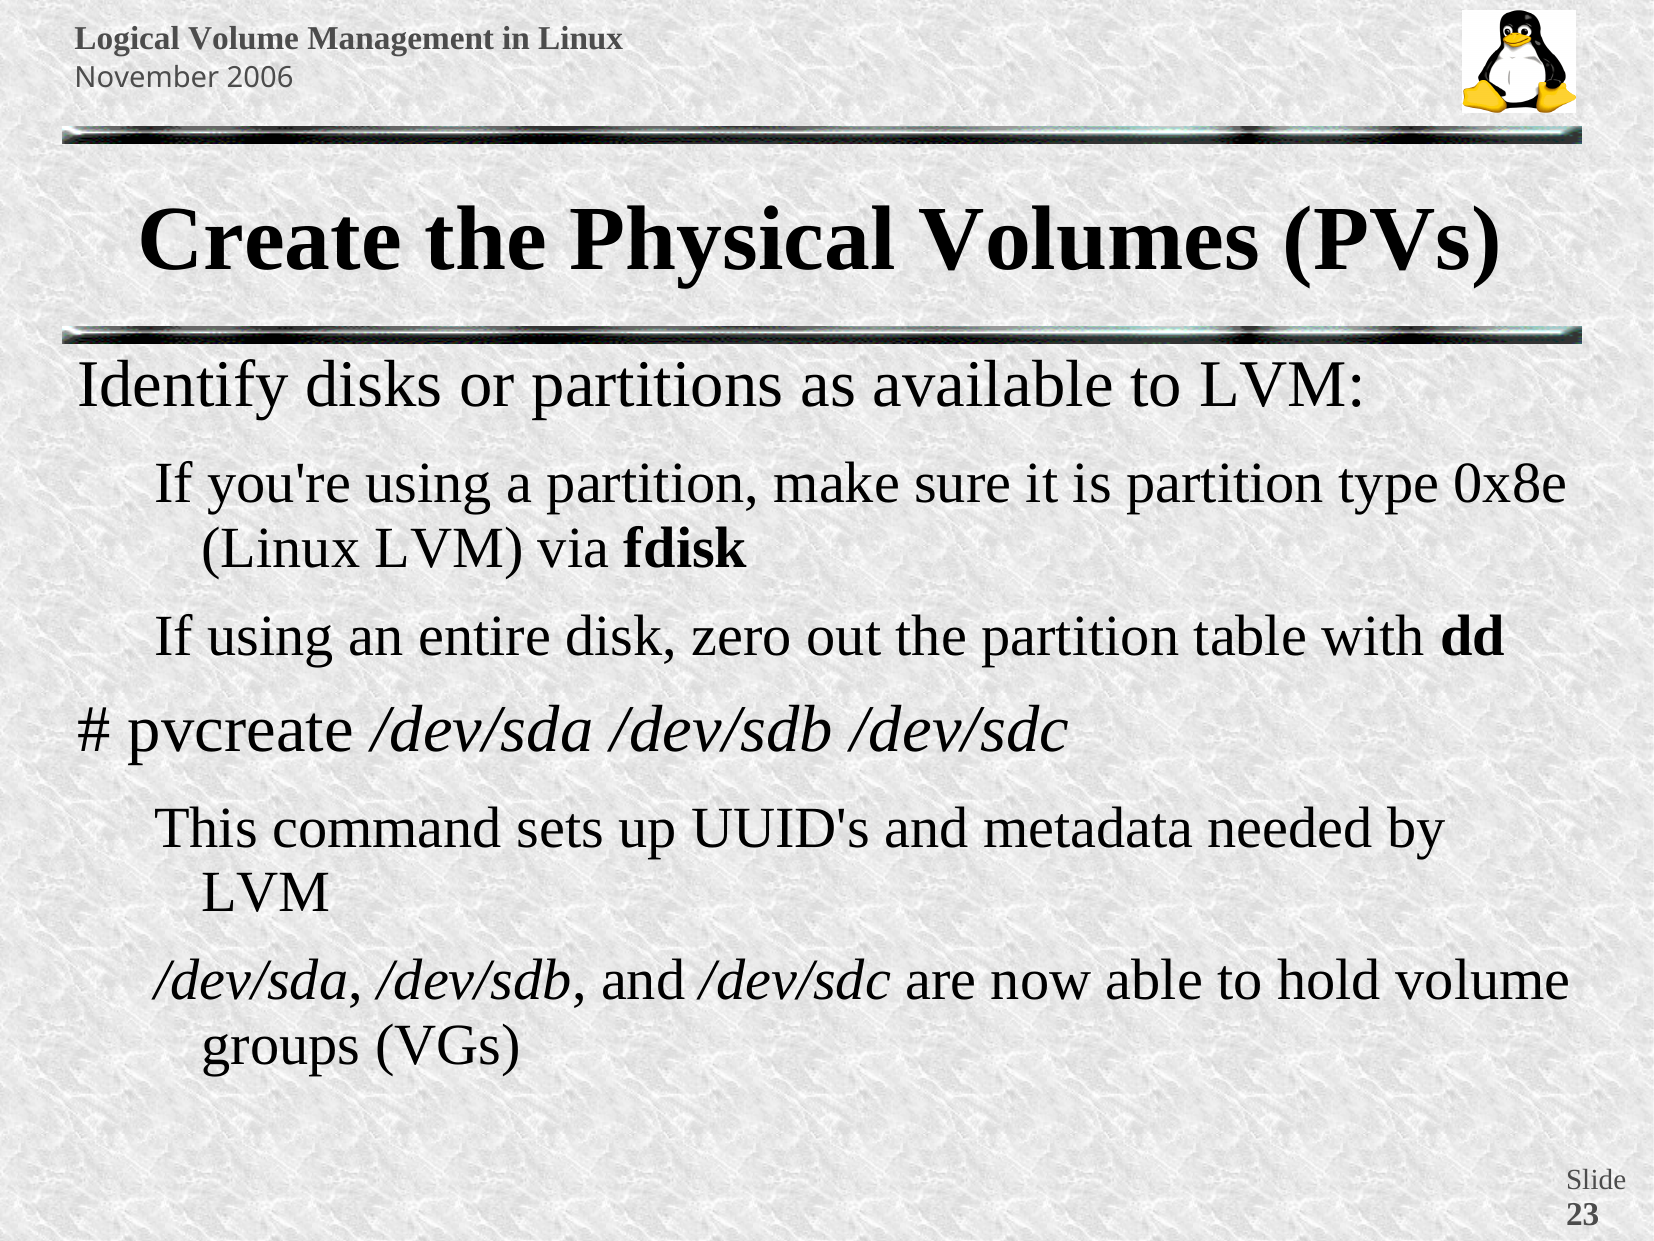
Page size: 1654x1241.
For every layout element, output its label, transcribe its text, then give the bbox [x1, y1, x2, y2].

list Identify disks or partitions as available to LVM: If you're using a partition, make sure it is partition type 0x8e (Linux LVM) via fdisk If using an entire disk, zero out the partition table with dd # pvcreate /dev/sda /dev/sdb /dev/sdc This command sets up UUID's and metadata needed by LVM /dev/sda, /dev/sdb, and /dev/sdc are now able to hold volume groups (VGs) [59, 347, 1582, 1241]
title Create the Physical Volumes (PVs) [59, 156, 1582, 320]
picture [0, 0, 1654, 1241]
